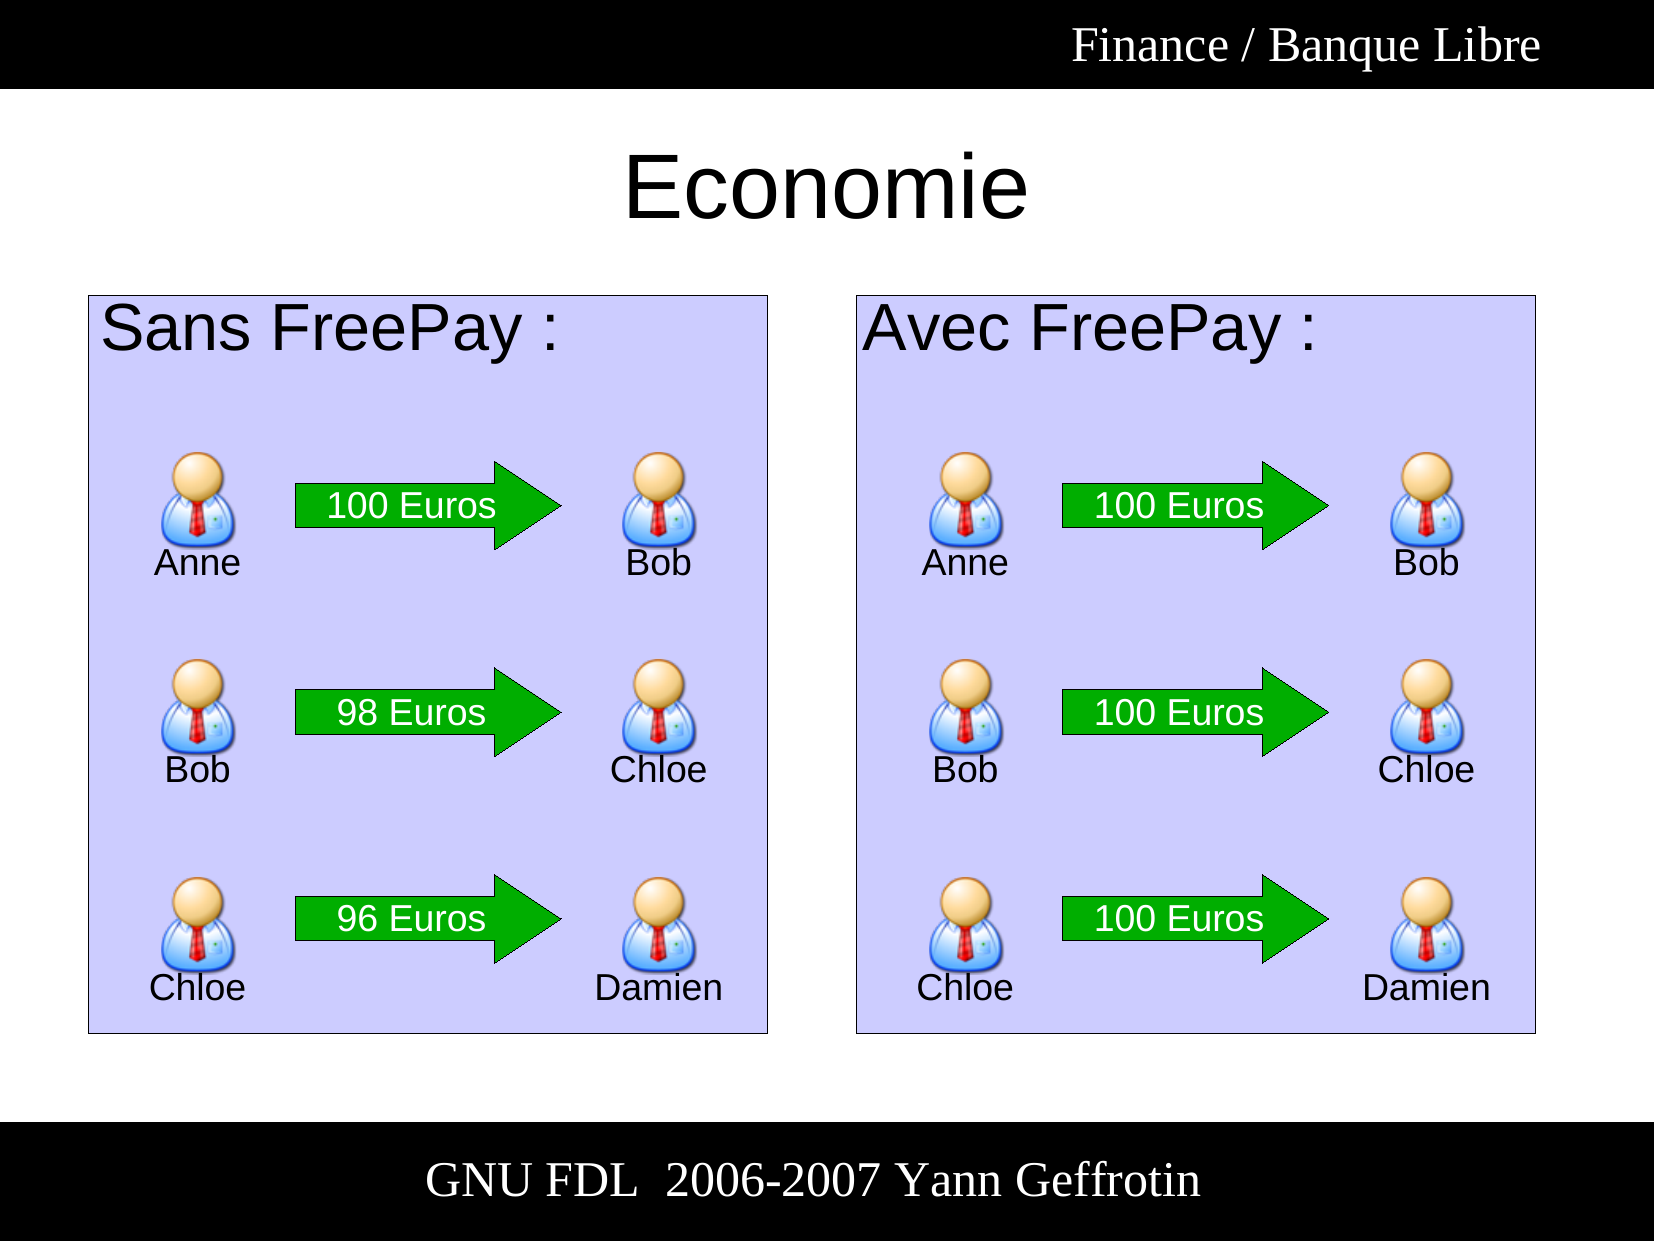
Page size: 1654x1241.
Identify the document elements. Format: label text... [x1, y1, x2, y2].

picture [147, 874, 248, 975]
picture [1376, 874, 1477, 975]
text_box 96 Euros [295, 874, 562, 964]
picture [915, 874, 1016, 975]
picture [608, 656, 709, 757]
picture [1376, 449, 1477, 550]
text_box 100 Euros [1062, 461, 1329, 550]
picture [608, 449, 709, 550]
picture [915, 449, 1016, 550]
picture [147, 656, 248, 757]
list Avec FreePay : [845, 290, 1572, 1094]
picture [147, 449, 248, 550]
text_box 98 Euros [295, 667, 562, 757]
text_box 100 Euros [295, 461, 562, 550]
picture [1376, 656, 1477, 757]
text_box 100 Euros [1062, 874, 1329, 964]
title Economie [82, 118, 1571, 257]
picture [608, 874, 709, 975]
list Sans FreePay : [82, 290, 809, 1109]
picture [915, 656, 1016, 757]
text_box 100 Euros [1062, 667, 1329, 757]
